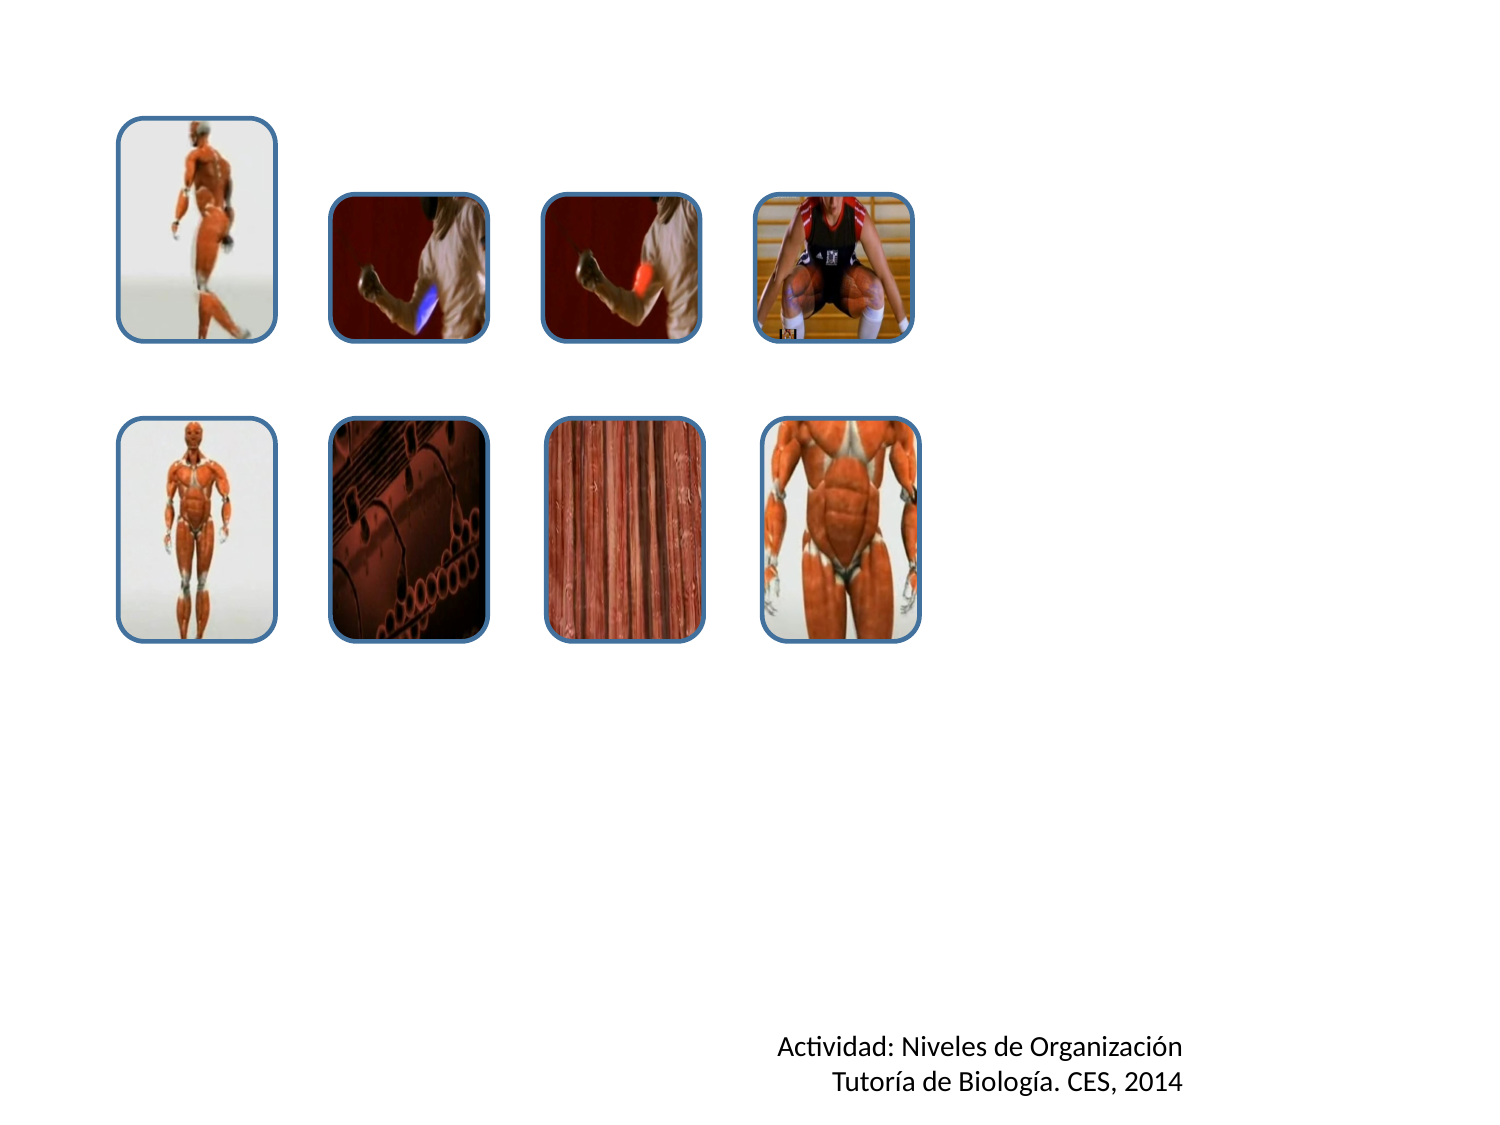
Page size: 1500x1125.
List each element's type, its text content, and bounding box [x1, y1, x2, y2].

text_box Actividad: Niveles de Organización Tutoría de Biología. CES, 2014 [762, 1020, 1473, 1107]
text_box [755, 194, 913, 342]
text_box [330, 418, 488, 642]
text_box [762, 418, 920, 642]
text_box [330, 194, 488, 342]
text_box [546, 418, 704, 642]
text_box [118, 418, 276, 642]
text_box [118, 118, 276, 342]
text_box [542, 194, 700, 342]
